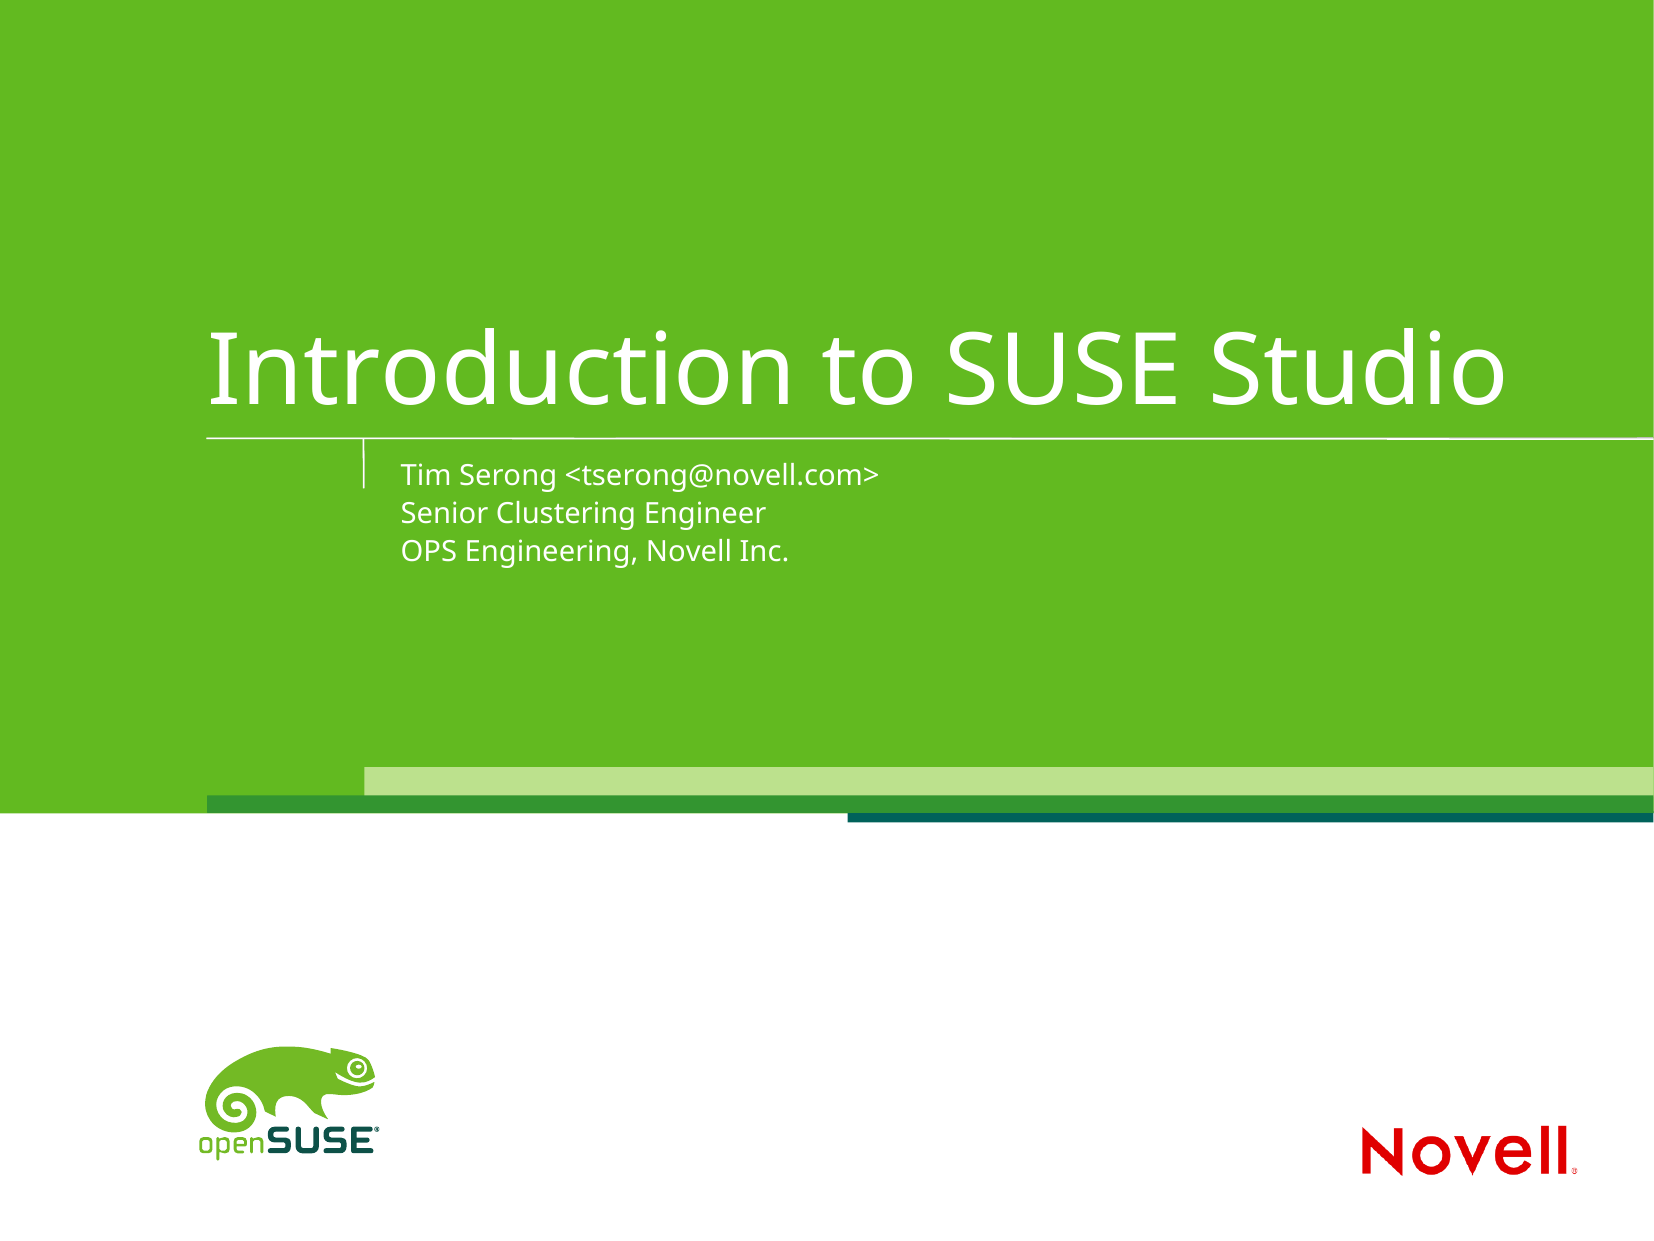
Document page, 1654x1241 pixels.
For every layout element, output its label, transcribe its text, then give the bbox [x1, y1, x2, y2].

picture [1352, 1117, 1586, 1184]
subtitle Tim Serong <tserong@novell.com> Senior Clustering Engineer OPS Engineering, Novell Inc. [385, 454, 1268, 576]
title Introduction to SUSE Studio [192, 151, 1530, 428]
